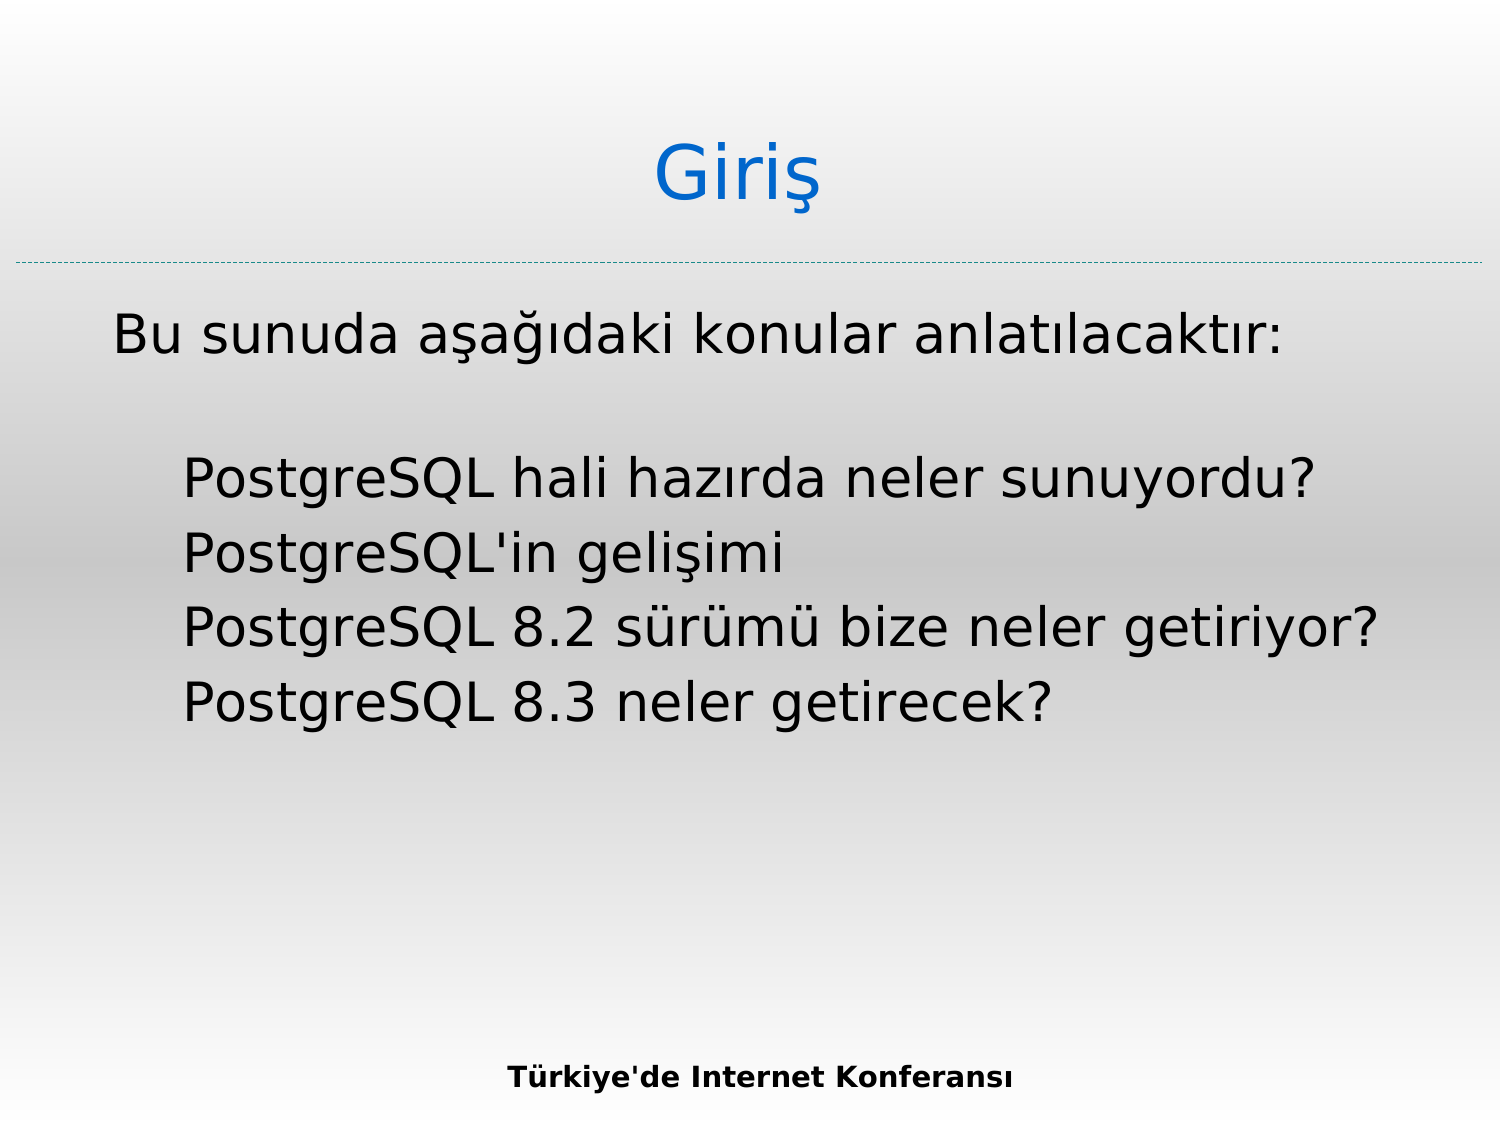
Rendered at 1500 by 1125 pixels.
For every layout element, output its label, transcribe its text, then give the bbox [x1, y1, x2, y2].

list Bu sunuda aşağıdaki konular anlatılacaktır: PostgreSQL hali hazırda neler sunuyordu? PostgreSQL'in gelişimi PostgreSQL 8.2 sürümü bize neler getiriyor? PostgreSQL 8.3 neler getirecek? [0, 299, 1500, 749]
text_box [202, 415, 1491, 1023]
title Giriş [0, 0, 1500, 225]
